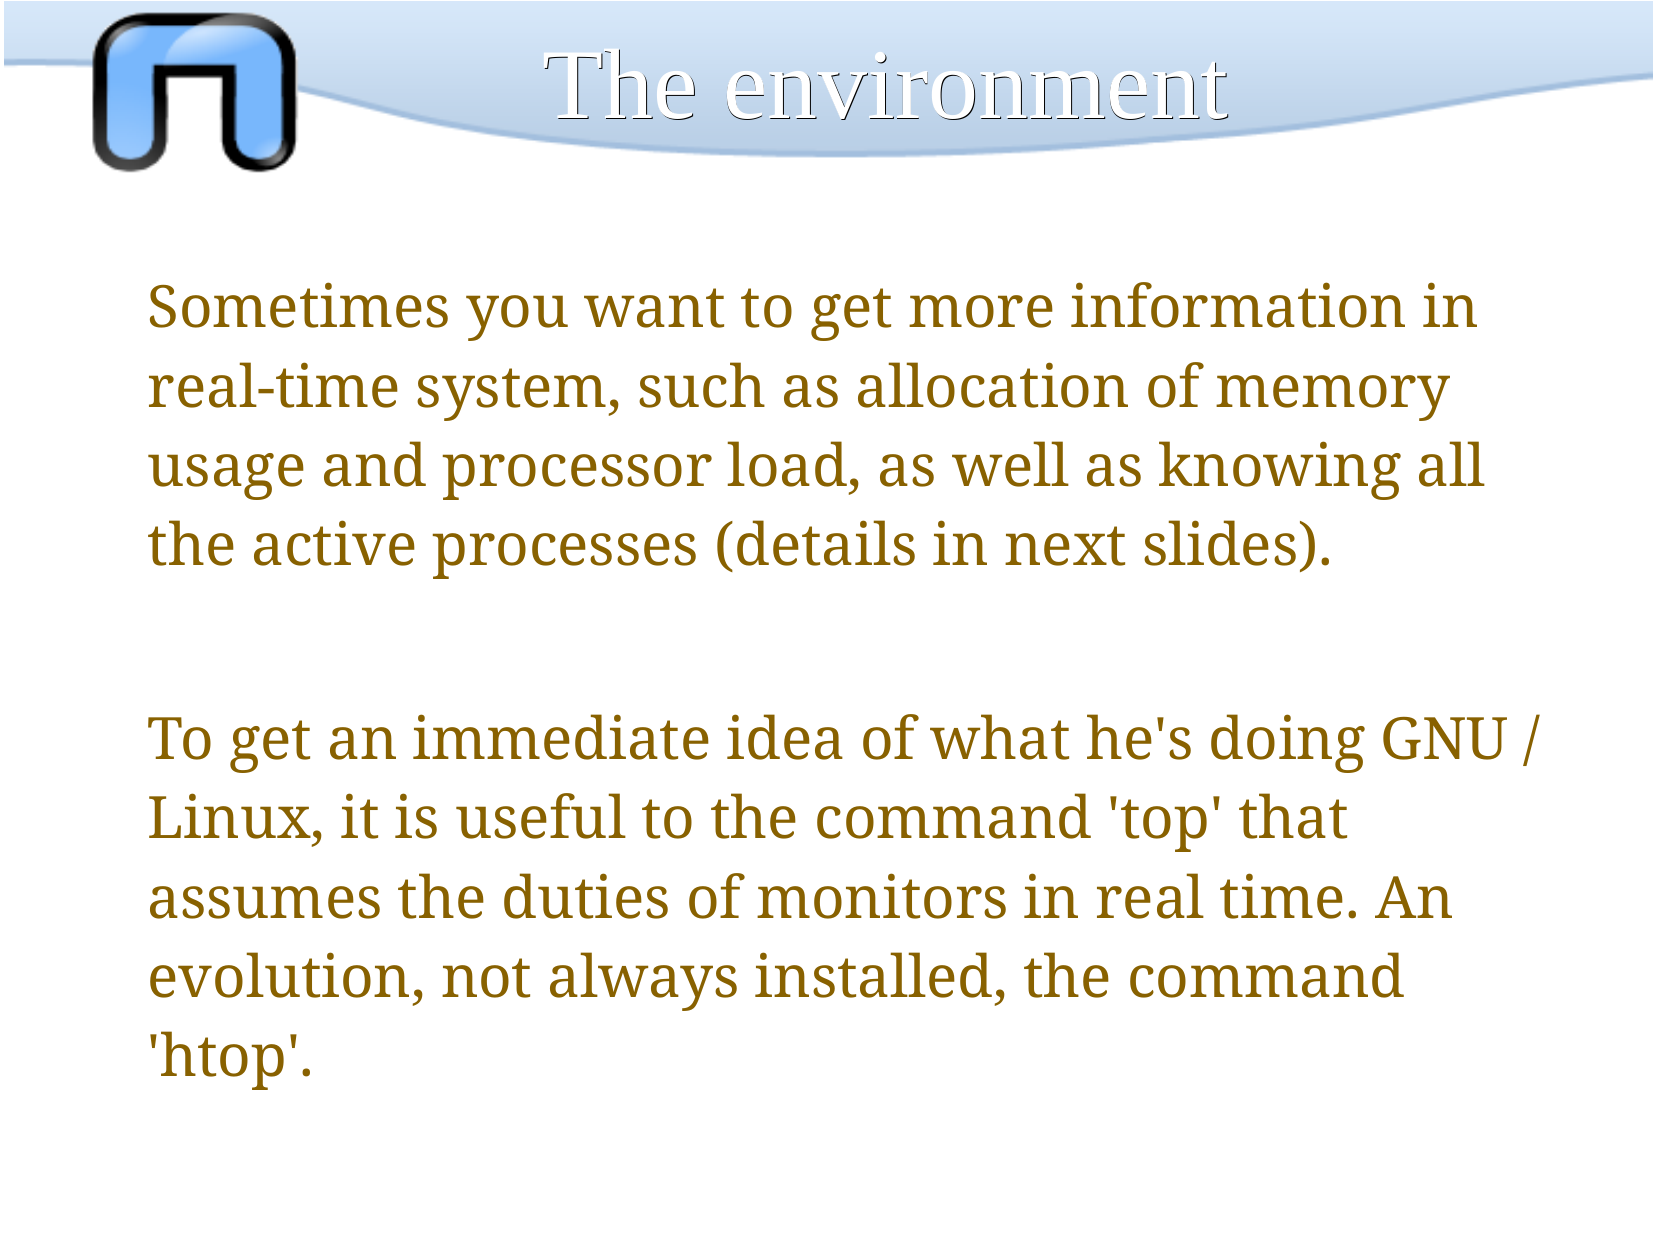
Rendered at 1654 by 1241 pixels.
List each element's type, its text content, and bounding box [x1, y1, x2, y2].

text_box The environment [531, 29, 1241, 266]
list Sometimes you want to get more information in real-time system, such as allocation of memory usage and processor load, as well as knowing all the active processes (details in next slides). To get an immediate idea of what he's doing GNU / Linux, it is useful to the command 'top' that assumes the duties of monitors in real time. An evolution, not always installed, the command 'htop'. [147, 265, 1565, 1152]
picture [0, 0, 1654, 1241]
